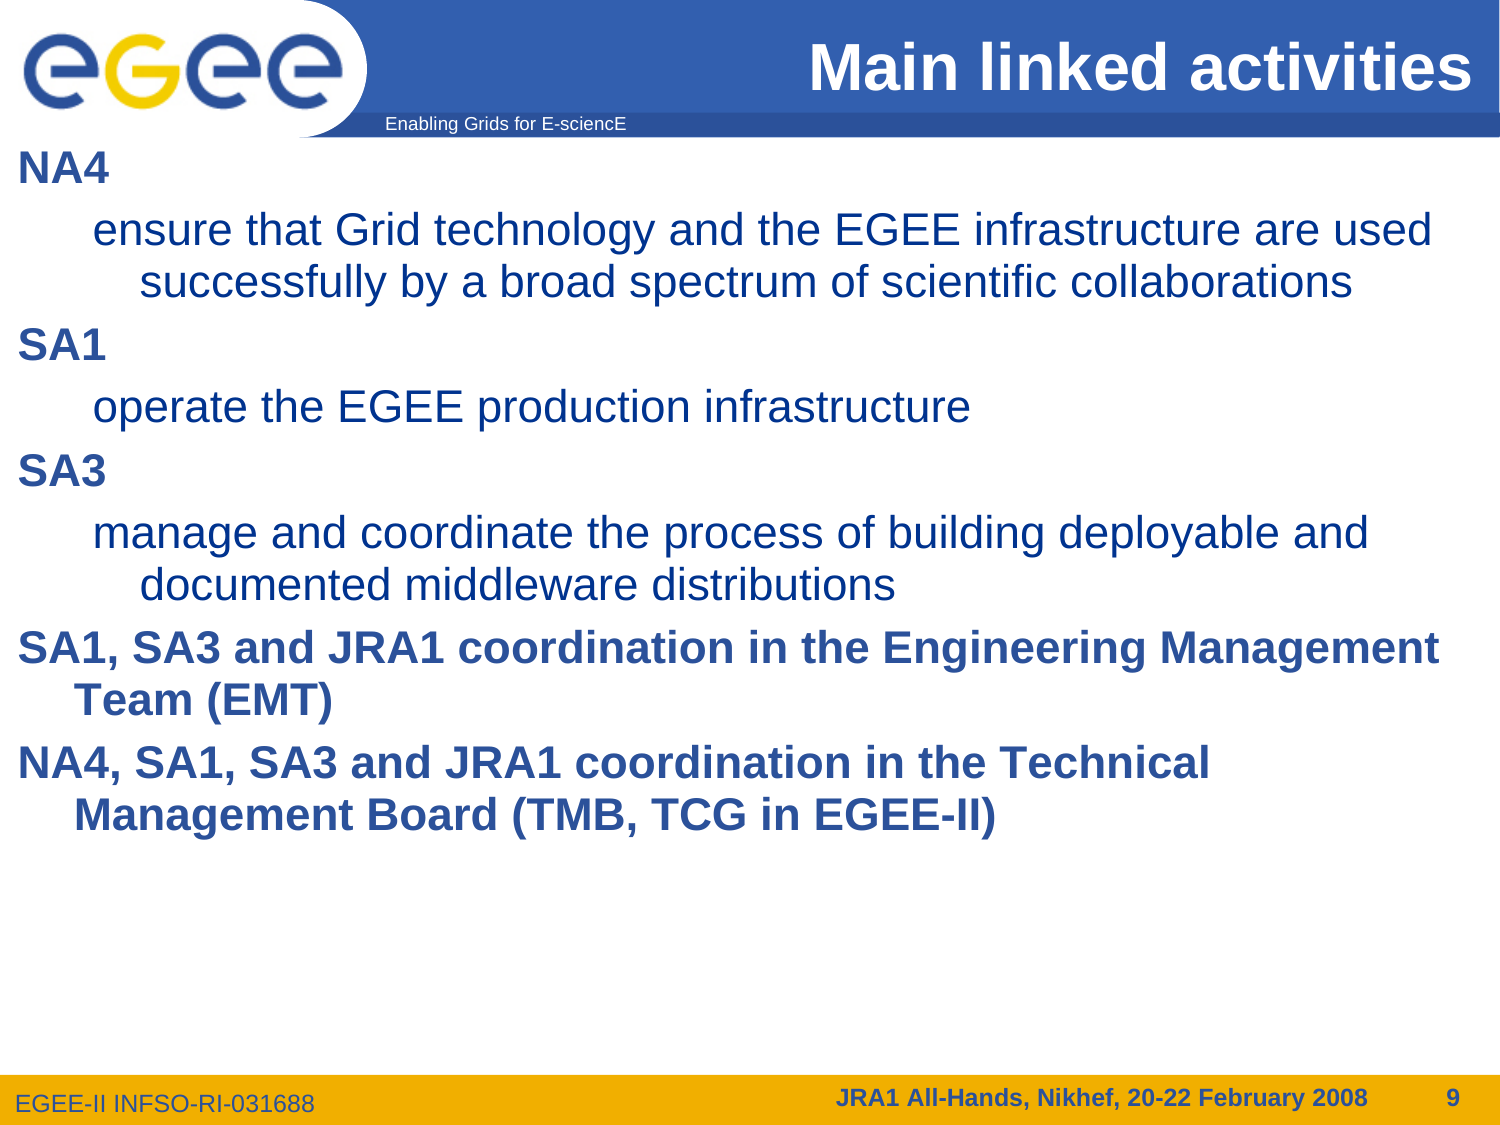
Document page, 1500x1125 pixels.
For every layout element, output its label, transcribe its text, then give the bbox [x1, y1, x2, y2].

picture [18, 30, 349, 112]
title Main linked activities [369, 0, 1475, 142]
list NA4 ensure that Grid technology and the EGEE infrastructure are used successfully by a broad spectrum of scientific collaborations SA1 operate the EGEE production infrastructure SA3 manage and coordinate the process of building deployable and documented middleware distributions SA1, SA3 and JRA1 coordination in the Engineering Management Team (EMT) NA4, SA1, SA3 and JRA1 coordination in the Technical Management Board (TMB, TCG in EGEE-II) [17, 142, 1484, 1050]
